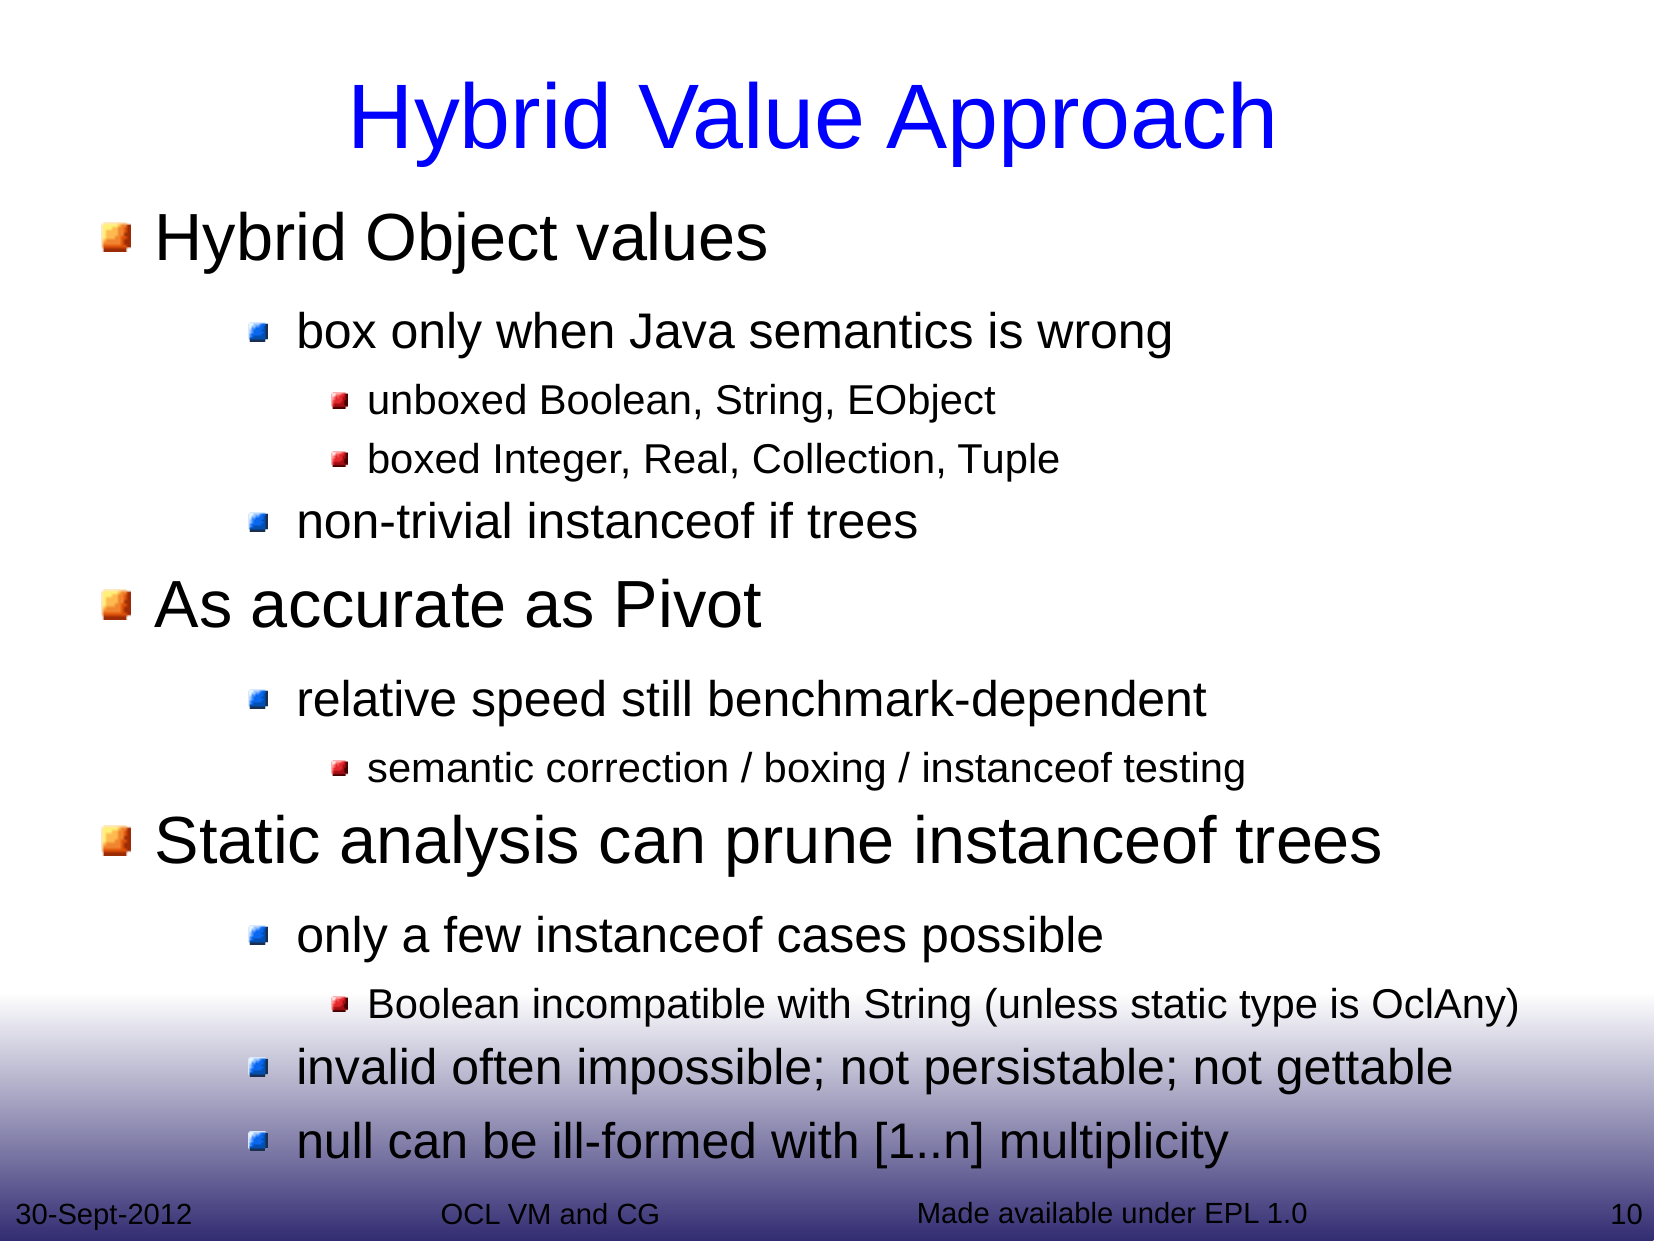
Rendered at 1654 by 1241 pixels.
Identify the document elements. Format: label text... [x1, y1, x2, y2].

list Hybrid Object values box only when Java semantics is wrong unboxed Boolean, String, EObject boxed Integer, Real, Collection, Tuple non-trivial instanceof if trees As accurate as Pivot relative speed still benchmark-dependent semantic correction / boxing / instanceof testing Static analysis can prune instanceof trees only a few instanceof cases possible Boolean incompatible with String (unless static type is OclAny) invalid often impossible; not persistable; not gettable null can be ill-formed with [1..n] multiplicity [83, 199, 1572, 1241]
title Hybrid Value Approach [82, 49, 1571, 185]
